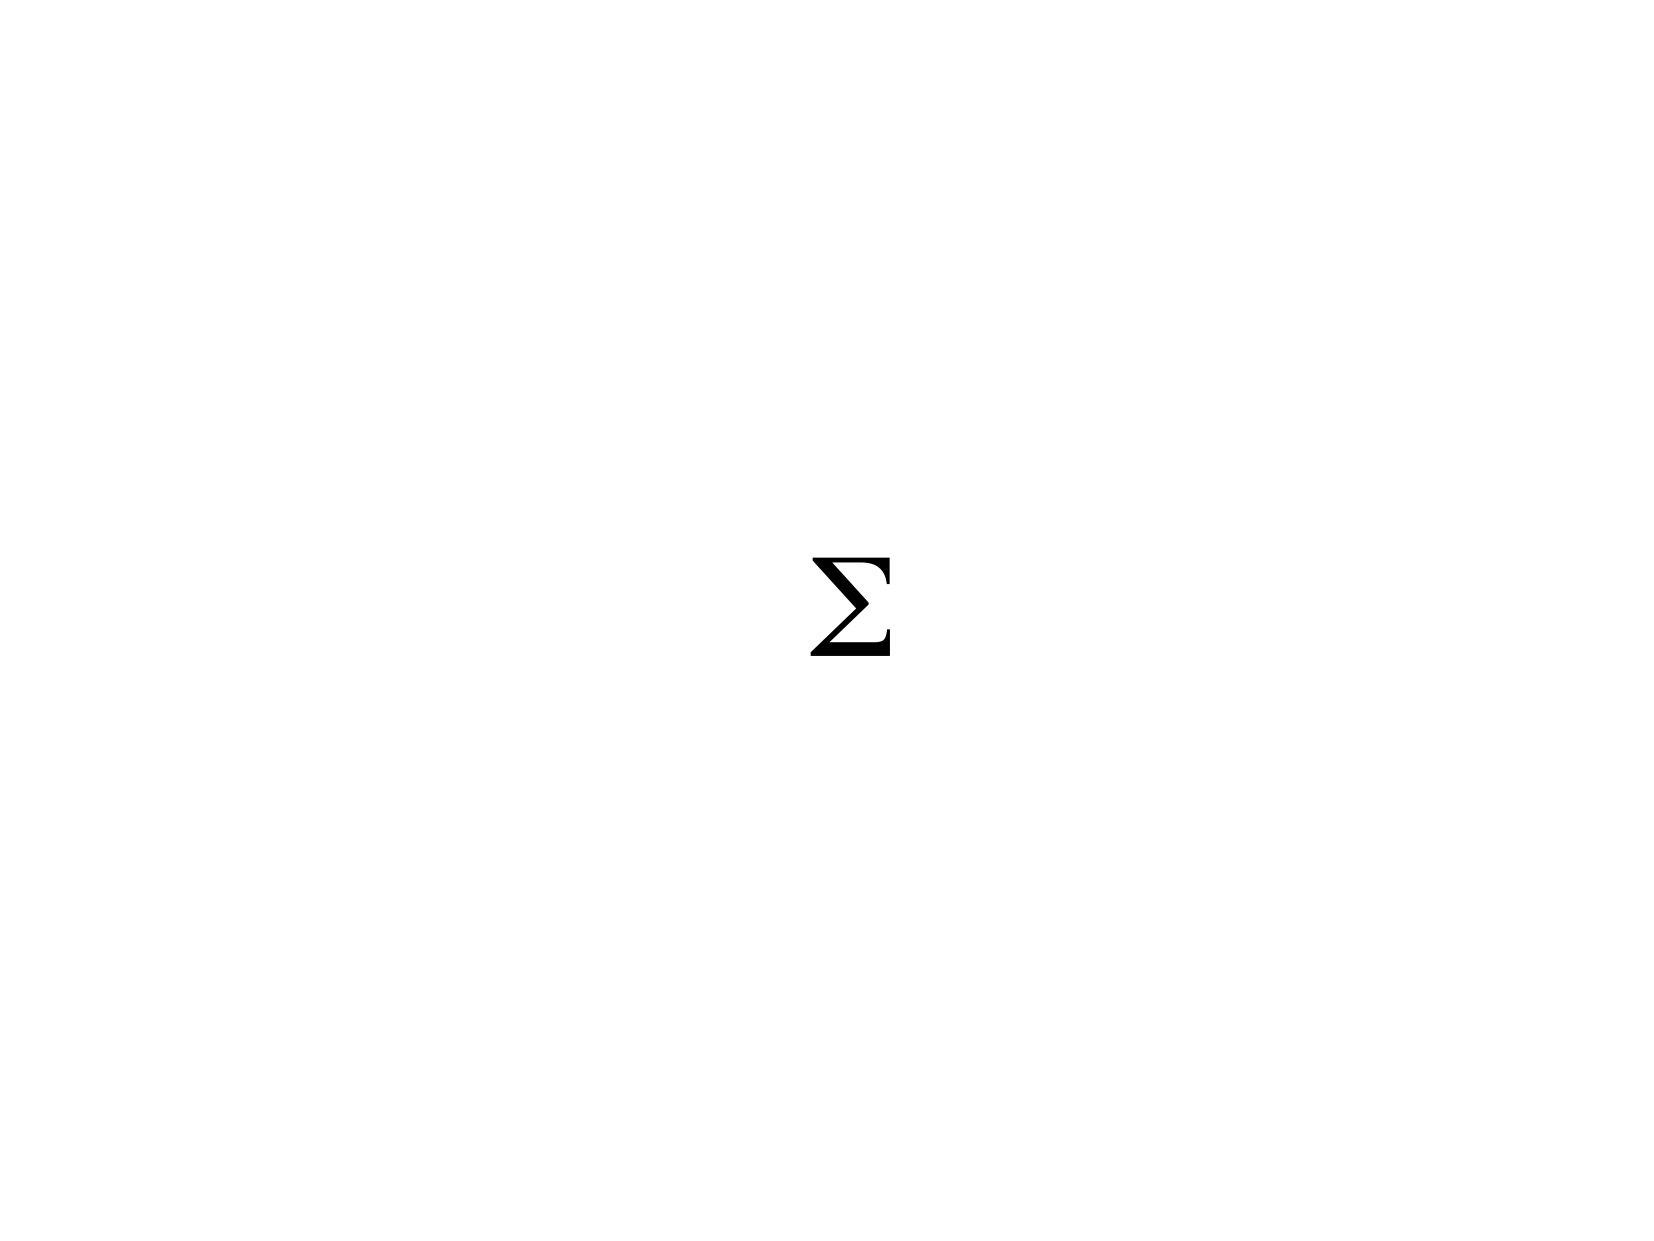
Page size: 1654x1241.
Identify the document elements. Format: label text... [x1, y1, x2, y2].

title S [82, 522, 1571, 718]
